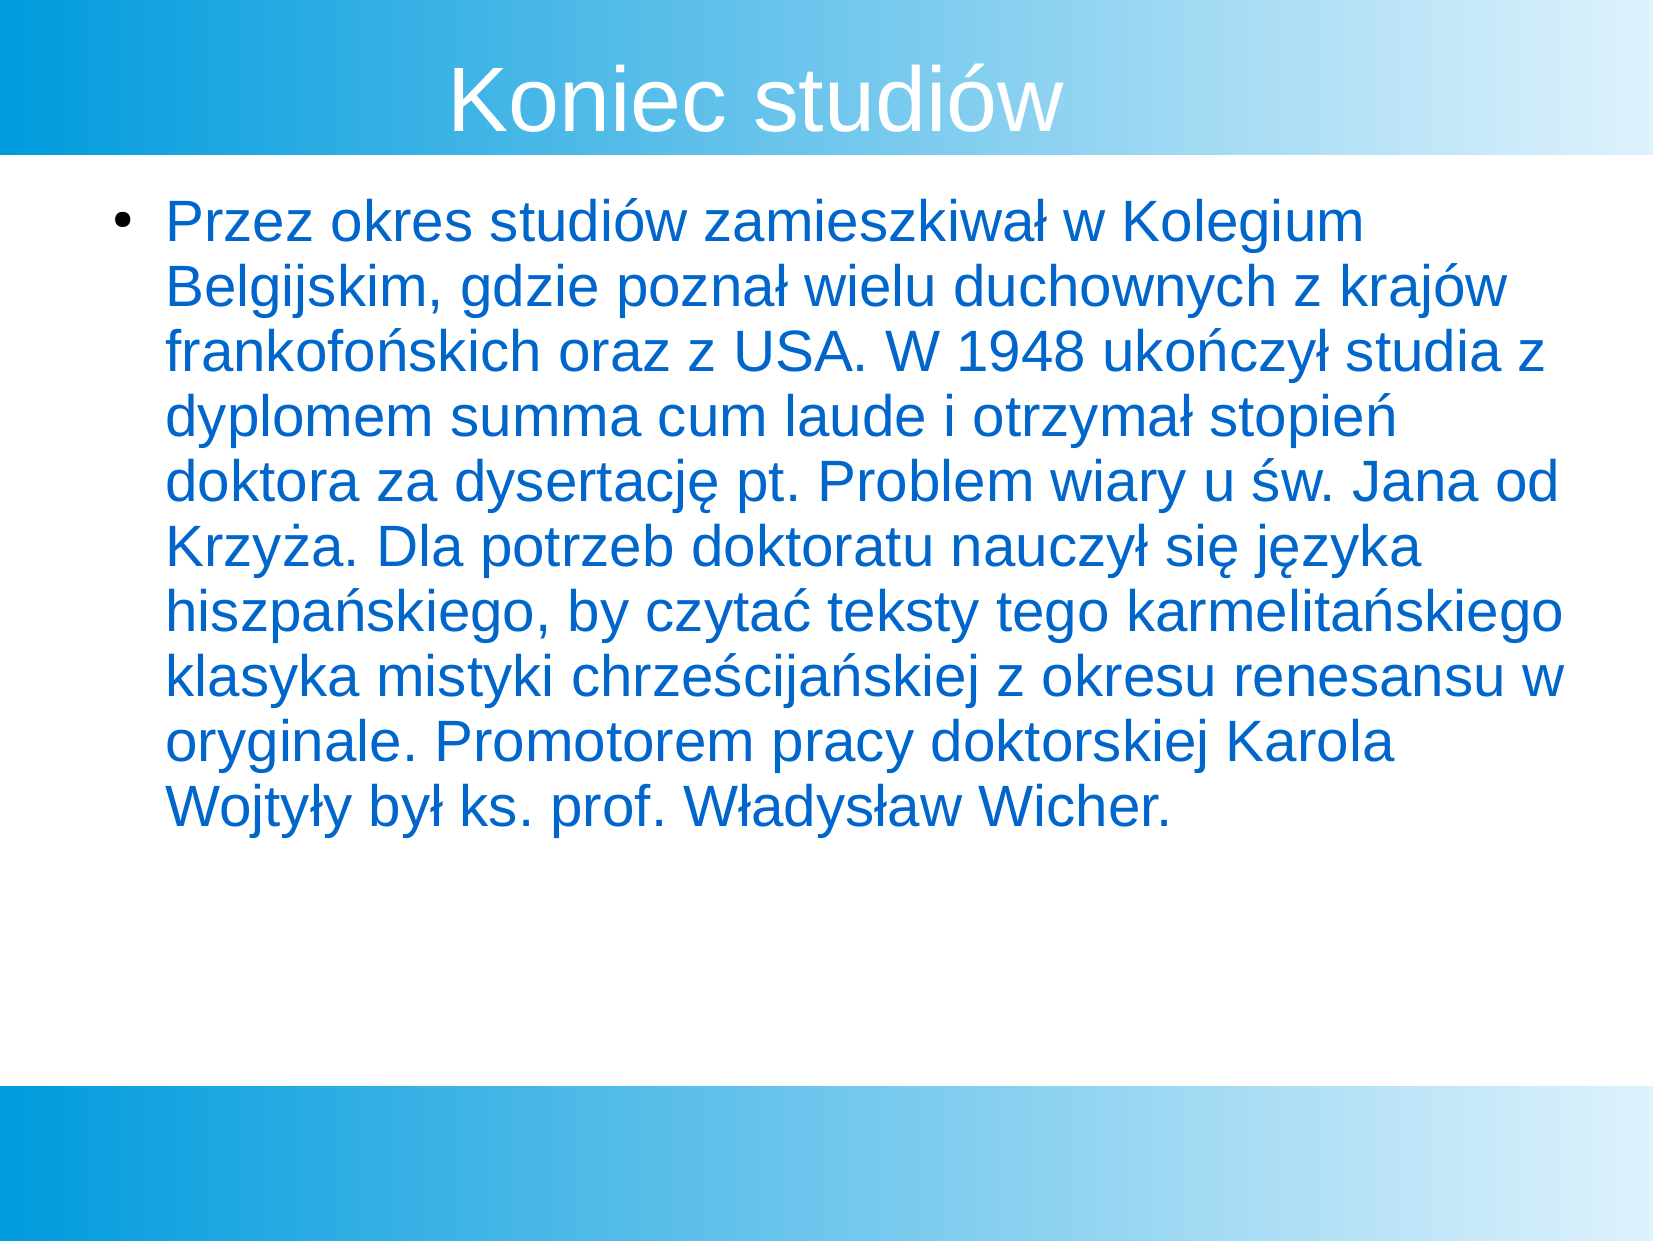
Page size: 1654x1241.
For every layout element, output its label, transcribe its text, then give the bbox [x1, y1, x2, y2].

title Koniec studiów [11, 47, 1501, 152]
list Przez okres studiów zamieszkiwał w Kolegium Belgijskim, gdzie poznał wielu duchownych z krajów frankofońskich oraz z USA. W 1948 ukończył studia z dyplomem summa cum laude i otrzymał stopień doktora za dysertację pt. Problem wiary u św. Jana od Krzyża. Dla potrzeb doktoratu nauczył się języka hiszpańskiego, by czytać teksty tego karmelitańskiego klasyka mistyki chrześcijańskiej z okresu renesansu w oryginale. Promotorem pracy doktorskiej Karola Wojtyły był ks. prof. Władysław Wicher. [94, 188, 1583, 909]
